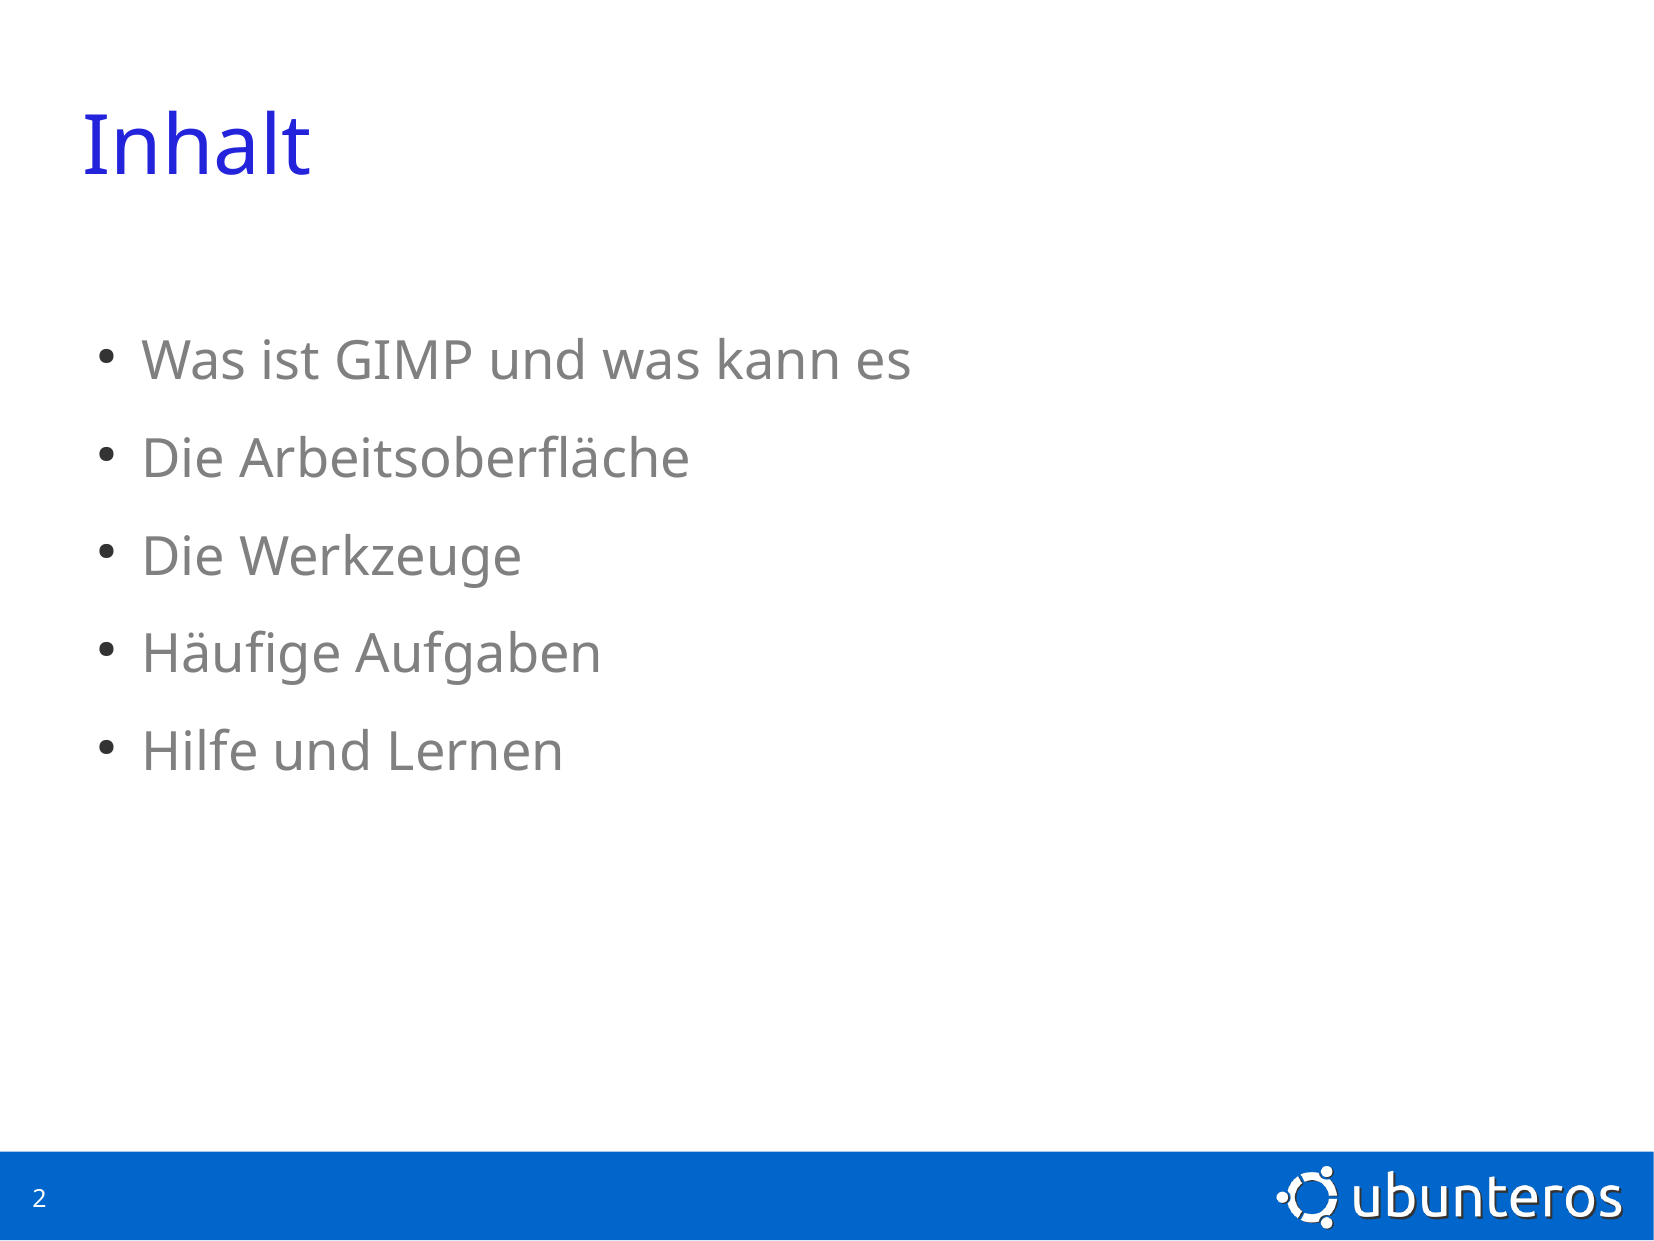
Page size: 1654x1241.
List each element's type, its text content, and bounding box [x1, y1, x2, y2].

picture [1269, 1157, 1635, 1235]
title Inhalt [82, 37, 1571, 245]
list Was ist GIMP und was kann es Die Arbeitsoberfläche Die Werkzeuge Häufige Aufgaben Hilfe und Lernen [88, 284, 1432, 1004]
